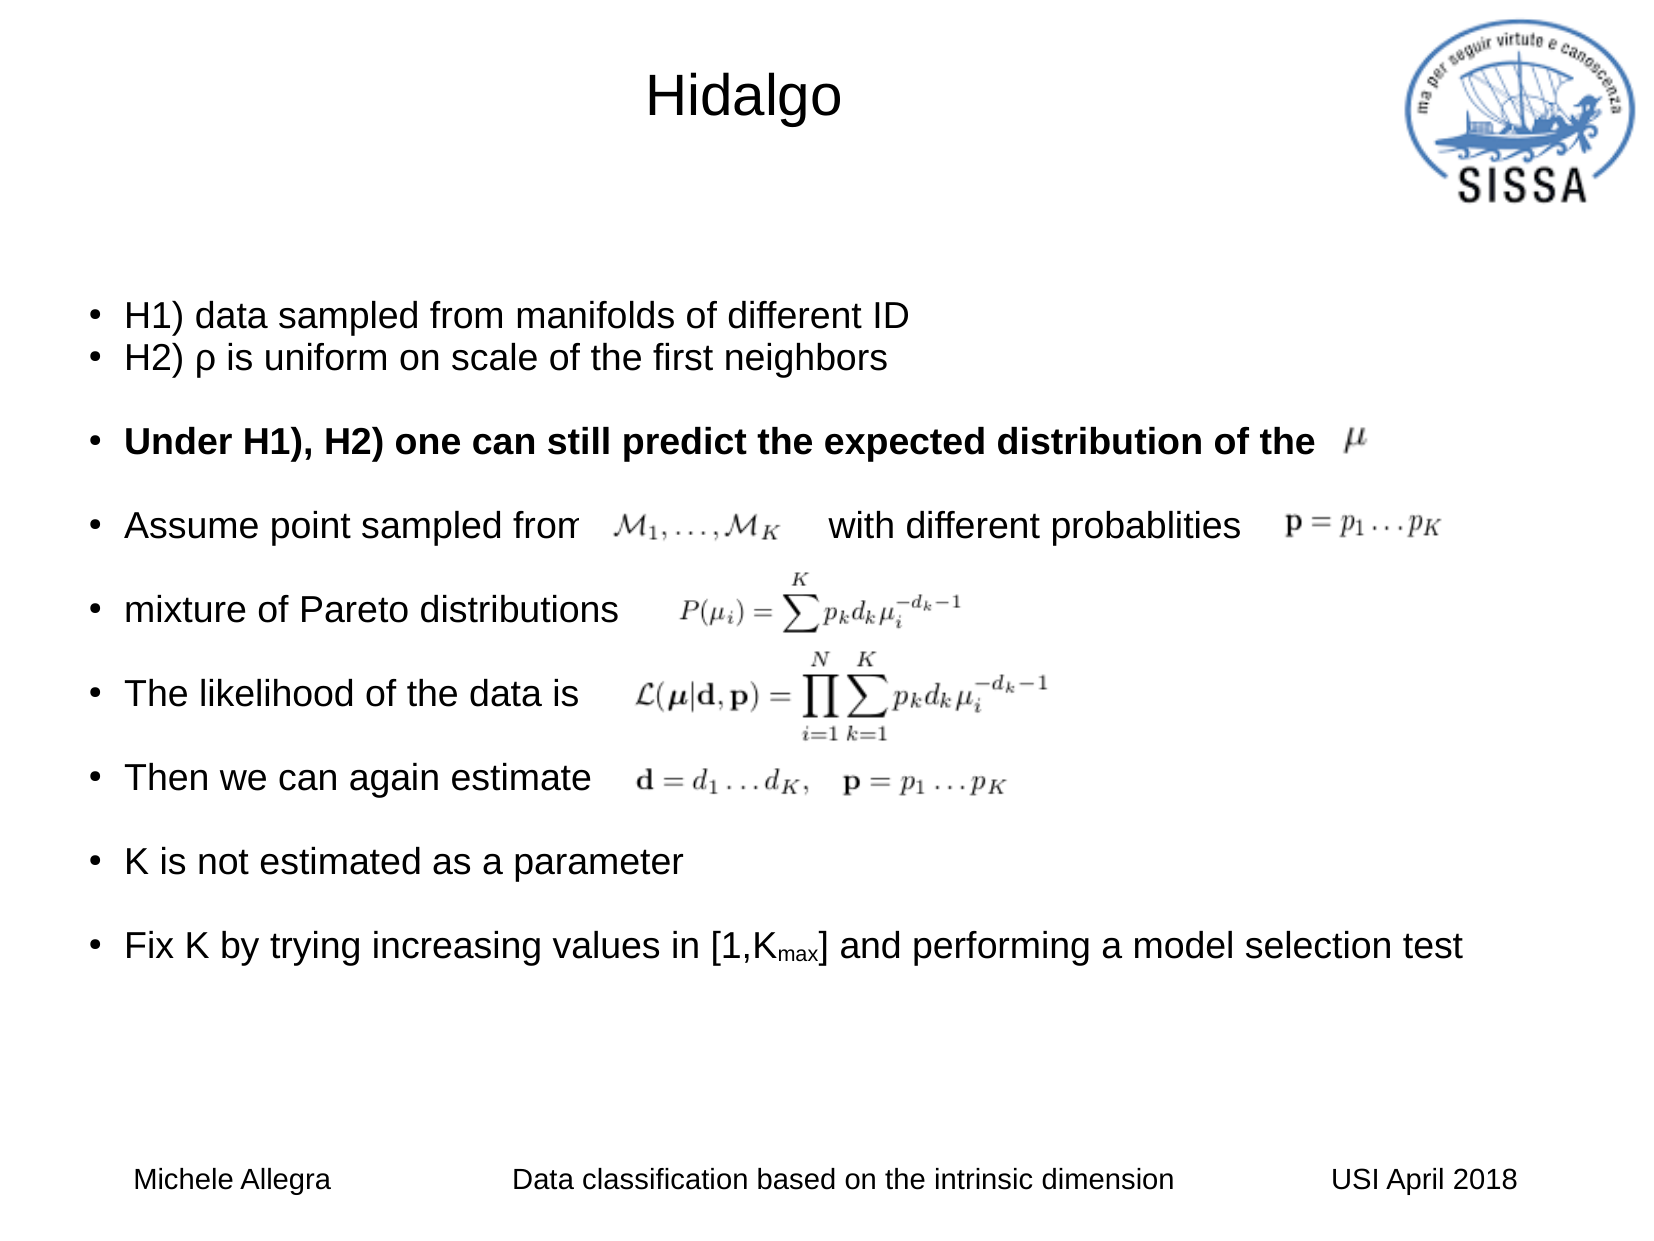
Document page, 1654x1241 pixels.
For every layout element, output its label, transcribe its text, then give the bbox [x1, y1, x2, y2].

picture [579, 495, 809, 567]
text_box H1) data sampled from manifolds of different ID H2) ρ is uniform on scale of the first neighbors Under H1), H2) one can still predict the expected distribution of the Assume point sampled from with different probablities mixture of Pareto distributions The likelihood of the data is Then we can again estimate K is not estimated as a parameter Fix K by trying increasing values in [1,Kmax] and performing a model selection test [88, 174, 1577, 1087]
picture [1391, 16, 1652, 207]
title Hidalgo [118, 44, 1371, 147]
subtitle [82, 198, 1571, 1111]
picture [1331, 409, 1387, 473]
picture [1264, 503, 1460, 563]
title Michele Allegra Data classification based on the intrinsic dimension USI April 2018 [82, 1141, 1571, 1217]
